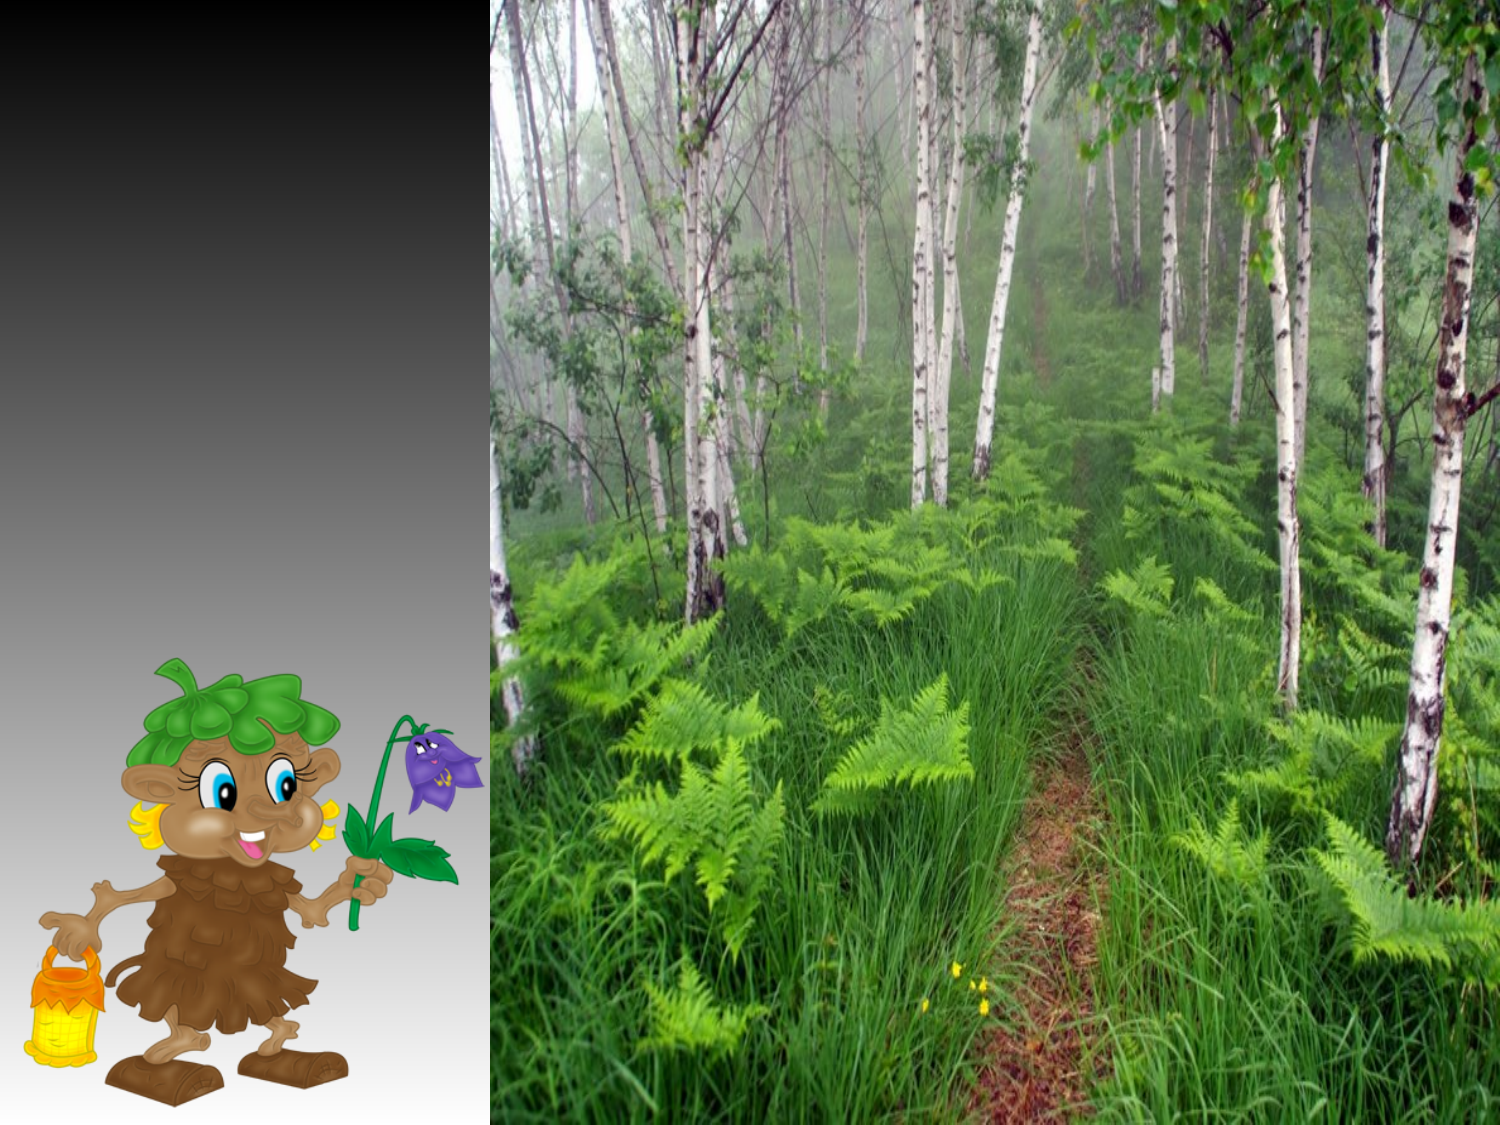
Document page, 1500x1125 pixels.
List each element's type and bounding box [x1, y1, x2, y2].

picture [0, 640, 485, 1125]
picture [490, 0, 1500, 1125]
